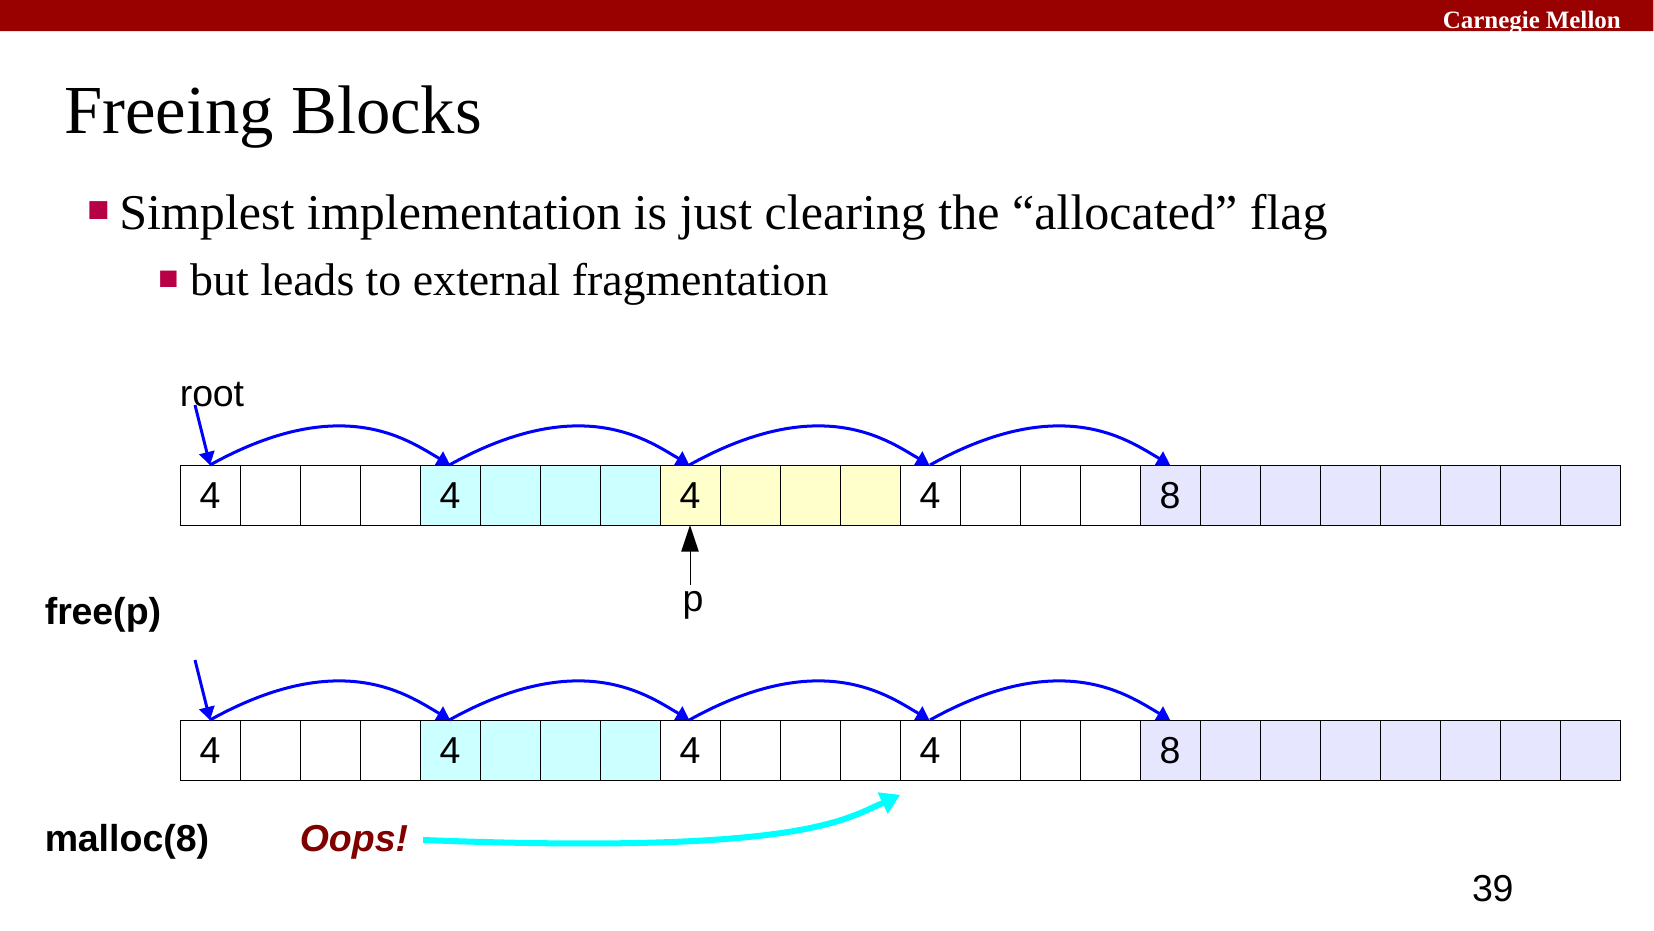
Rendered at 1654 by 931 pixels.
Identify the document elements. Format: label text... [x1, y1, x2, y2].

text_box 8 [1140, 465, 1200, 526]
list Simplest implementation is just clearing the “allocated” flag but leads to external fragmentation [71, 184, 1576, 361]
text_box p [667, 570, 719, 627]
text_box malloc(8) [30, 810, 225, 867]
text_box 4 [420, 465, 480, 526]
text_box [720, 465, 900, 526]
title Freeing Blocks [64, 58, 1576, 163]
text_box 4 [660, 720, 720, 781]
text_box free(p) [30, 583, 177, 641]
text_box 4 [180, 720, 240, 781]
text_box 4 [660, 465, 720, 526]
text_box 8 [1140, 720, 1200, 781]
text_box [1200, 720, 1621, 781]
text_box 4 [180, 465, 240, 526]
text_box [480, 465, 660, 526]
text_box 4 [900, 720, 960, 781]
text_box 4 [900, 465, 960, 526]
text_box [1200, 465, 1621, 526]
text_box 4 [420, 720, 480, 781]
text_box Oops! [285, 810, 424, 871]
text_box root [165, 364, 260, 422]
text_box [480, 720, 660, 781]
